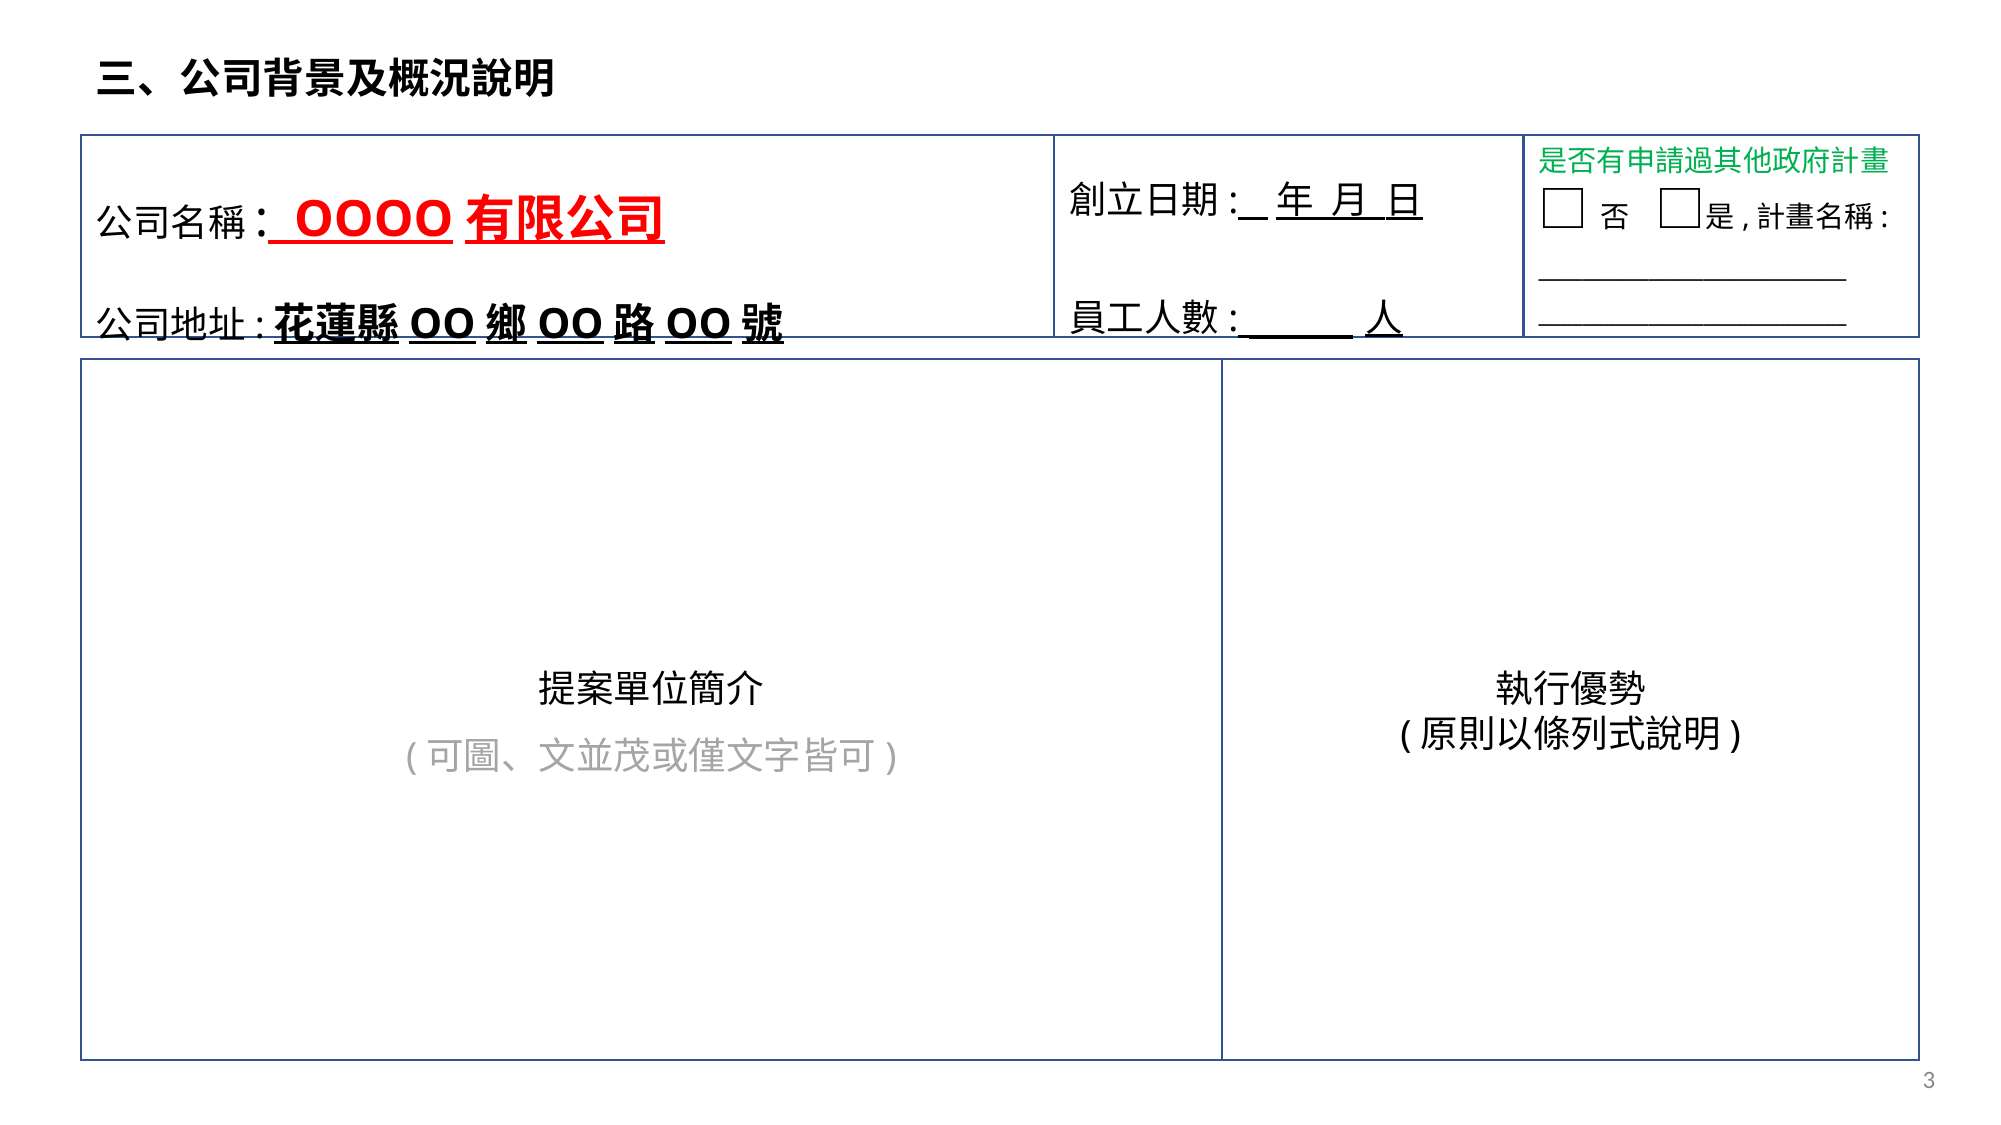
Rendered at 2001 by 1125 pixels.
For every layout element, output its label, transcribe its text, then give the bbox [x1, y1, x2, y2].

text_box 公司名稱: OOOO有限公司 公司地址:花蓮縣OO鄉OO路OO號 [80, 135, 1054, 338]
text_box 執行優勢 (原則以條列式說明) [1222, 358, 1920, 1061]
text_box 提案單位簡介 (可圖、文並茂或僅文字皆可) [80, 358, 1222, 1061]
text_box 三、公司背景及概況說明 [80, 44, 574, 110]
text_box 創立日期: 年 月 日 員工人數: 人 [1054, 135, 1523, 338]
text_box 是否有申請過其他政府計畫 □否 □是,計畫名稱: ____________________________ ____________________________ [1523, 135, 1920, 338]
footer 3 [1799, 1048, 2000, 1109]
